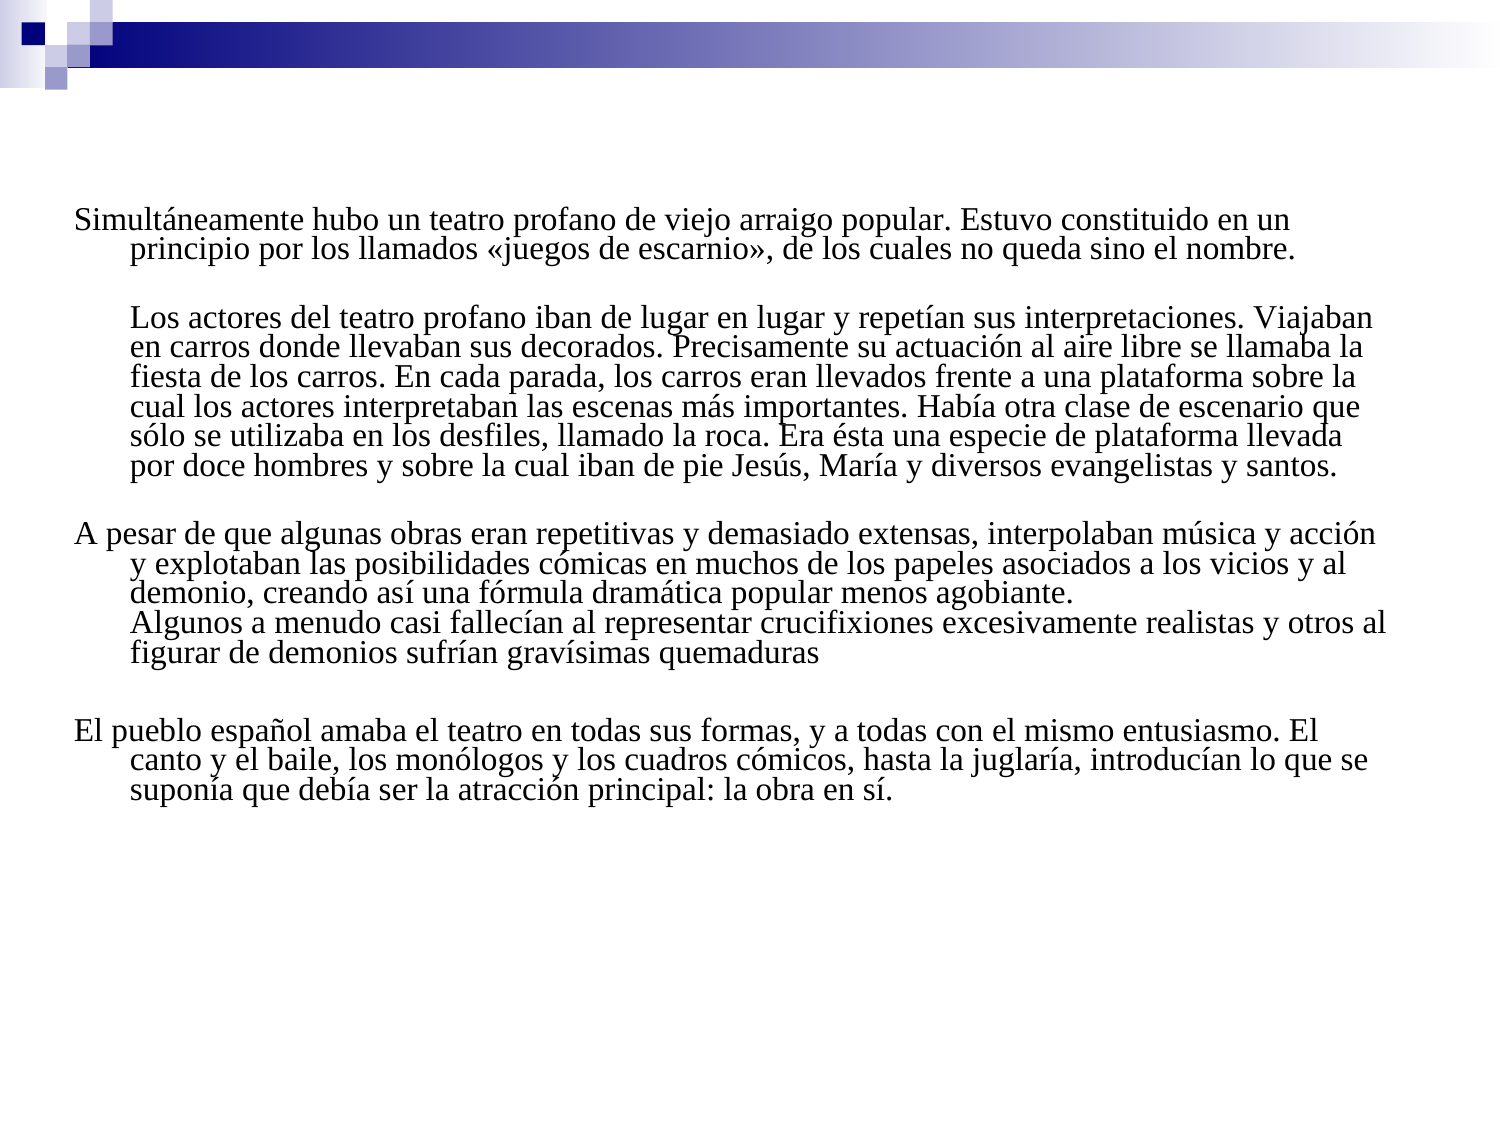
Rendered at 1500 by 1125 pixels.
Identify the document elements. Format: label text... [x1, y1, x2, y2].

list Simultáneamente hubo un teatro profano de viejo arraigo popular. Estuvo constituido en un principio por los llamados «juegos de escarnio», de los cuales no queda sino el nombre. Los actores del teatro profano iban de lugar en lugar y repetían sus interpretaciones. Viajaban en carros donde llevaban sus decorados. Precisamente su actuación al aire libre se llamaba la fiesta de los carros. En cada parada, los carros eran llevados frente a una plataforma sobre la cual los actores interpretaban las escenas más importantes. Había otra clase de escenario que sólo se utilizaba en los desfiles, llamado la roca. Era ésta una especie de plataforma llevada por doce hombres y sobre la cual iban de pie Jesús, María y diversos evangelistas y santos. A pesar de que algunas obras eran repetitivas y demasiado extensas, interpolaban música y acción y explotaban las posibilidades cómicas en muchos de los papeles asociados a los vicios y al demonio, creando así una fórmula dramática popular menos agobiante. Algunos a menudo casi fallecían al representar crucifixiones excesivamente realistas y otros al figurar de demonios sufrían gravísimas quemaduras El pueblo español amaba el teatro en todas sus formas, y a todas con el mismo entusiasmo. El canto y el baile, los monólogos y los cuadros cómicos, hasta la juglaría, introducían lo que se suponía que debía ser la atracción principal: la obra en sí. [59, 147, 1410, 973]
